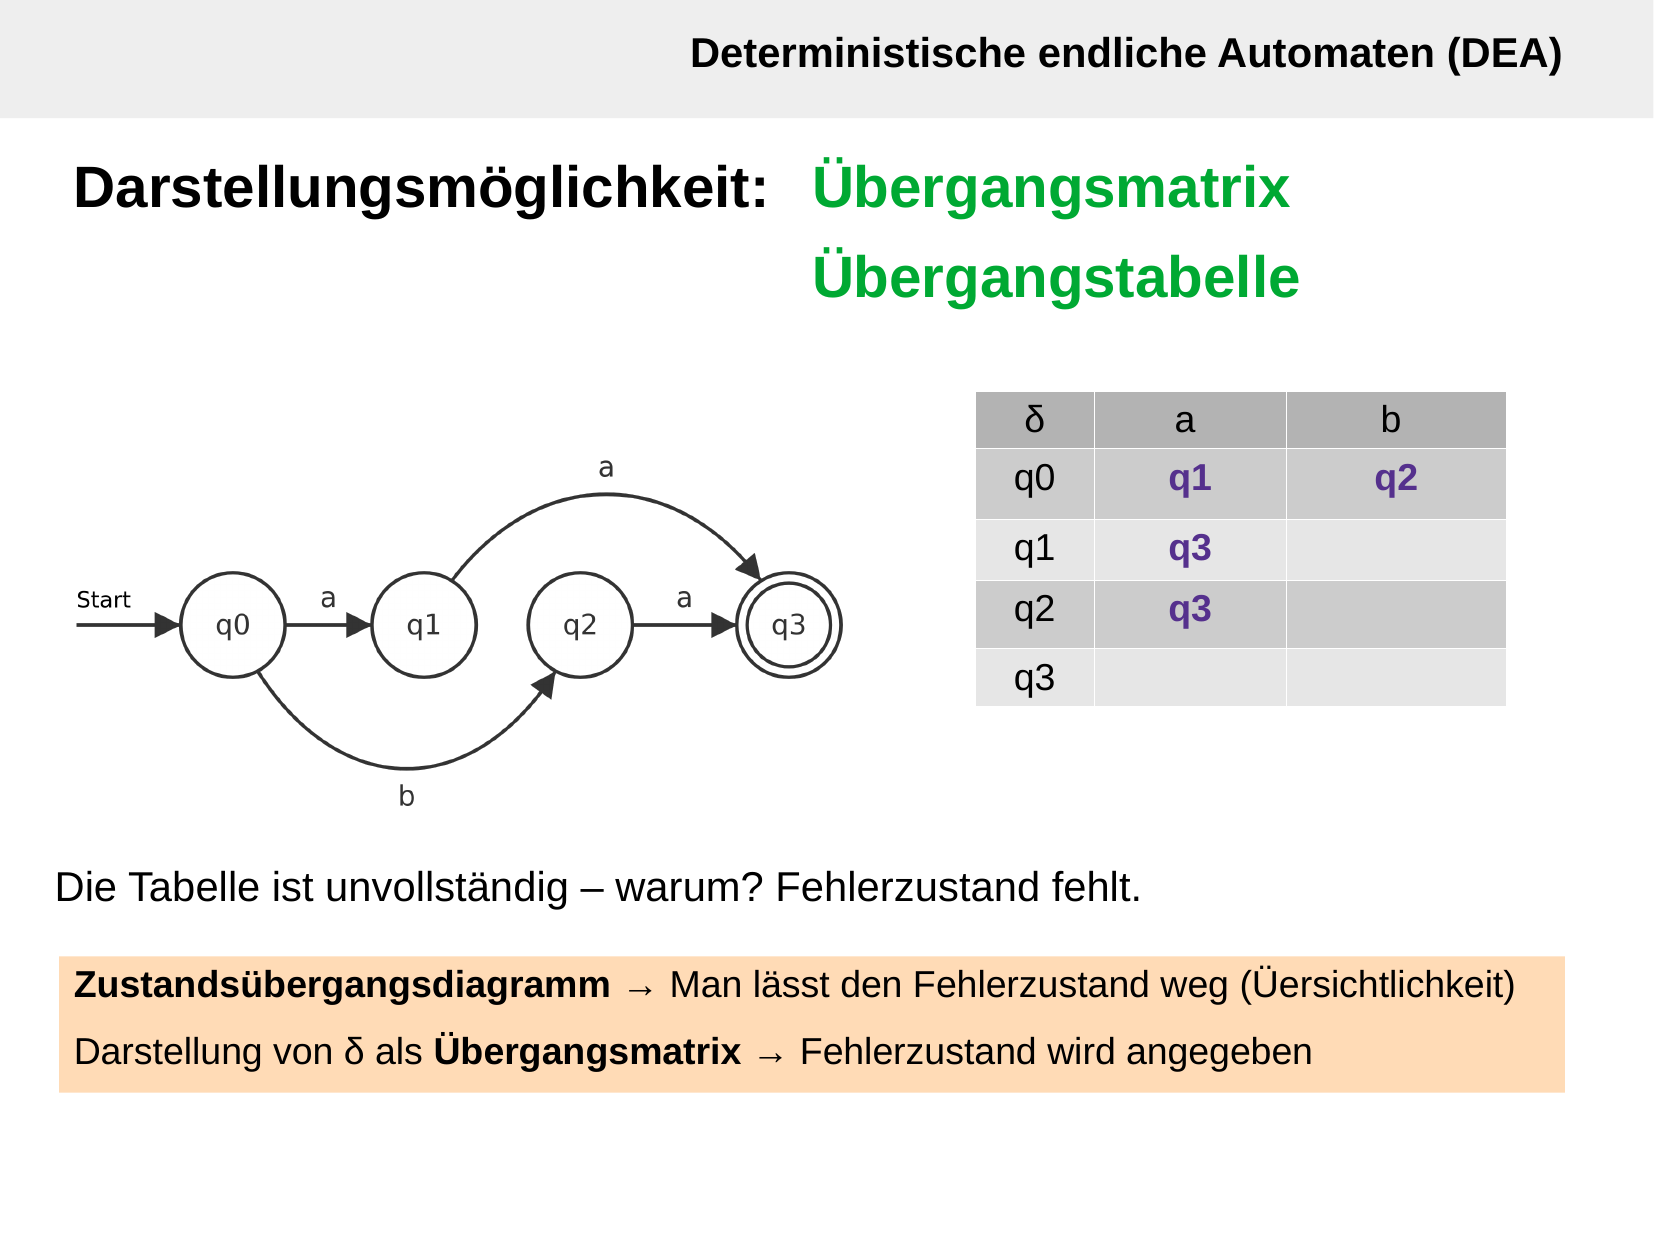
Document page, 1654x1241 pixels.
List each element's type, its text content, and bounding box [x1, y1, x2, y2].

text_box Darstellungsmöglichkeit: Übergangsmatrix Übergangstabelle [59, 147, 1354, 318]
table_cell q0 [976, 449, 1094, 519]
table_cell q2 [1287, 449, 1506, 519]
table_cell q2 [976, 581, 1094, 648]
text_box Zustandsübergangsdiagramm → Man lässt den Fehlerzustand weg (Üersichtlichkeit) Darstellung von δ als Übergangsmatrix → Fehlerzustand wird angegeben [59, 956, 1565, 1093]
table_header b [1287, 392, 1506, 448]
table_cell [1287, 581, 1506, 648]
text_box Die Tabelle ist unvollständig – warum? Fehlerzustand fehlt. [39, 856, 1595, 1082]
table_cell q3 [1095, 581, 1286, 648]
table_cell q1 [976, 520, 1094, 580]
table_cell [1287, 649, 1506, 706]
table_header δ [976, 392, 1094, 448]
picture [59, 416, 945, 856]
text_box [0, 0, 1654, 119]
table_cell [1095, 649, 1286, 706]
table_cell q3 [976, 649, 1094, 706]
table_cell q1 [1095, 449, 1286, 519]
table_header a [1095, 392, 1286, 448]
table_cell q3 [1095, 520, 1286, 580]
table_cell [1287, 520, 1506, 580]
text_box Deterministische endliche Automaten (DEA) [675, 22, 1625, 89]
